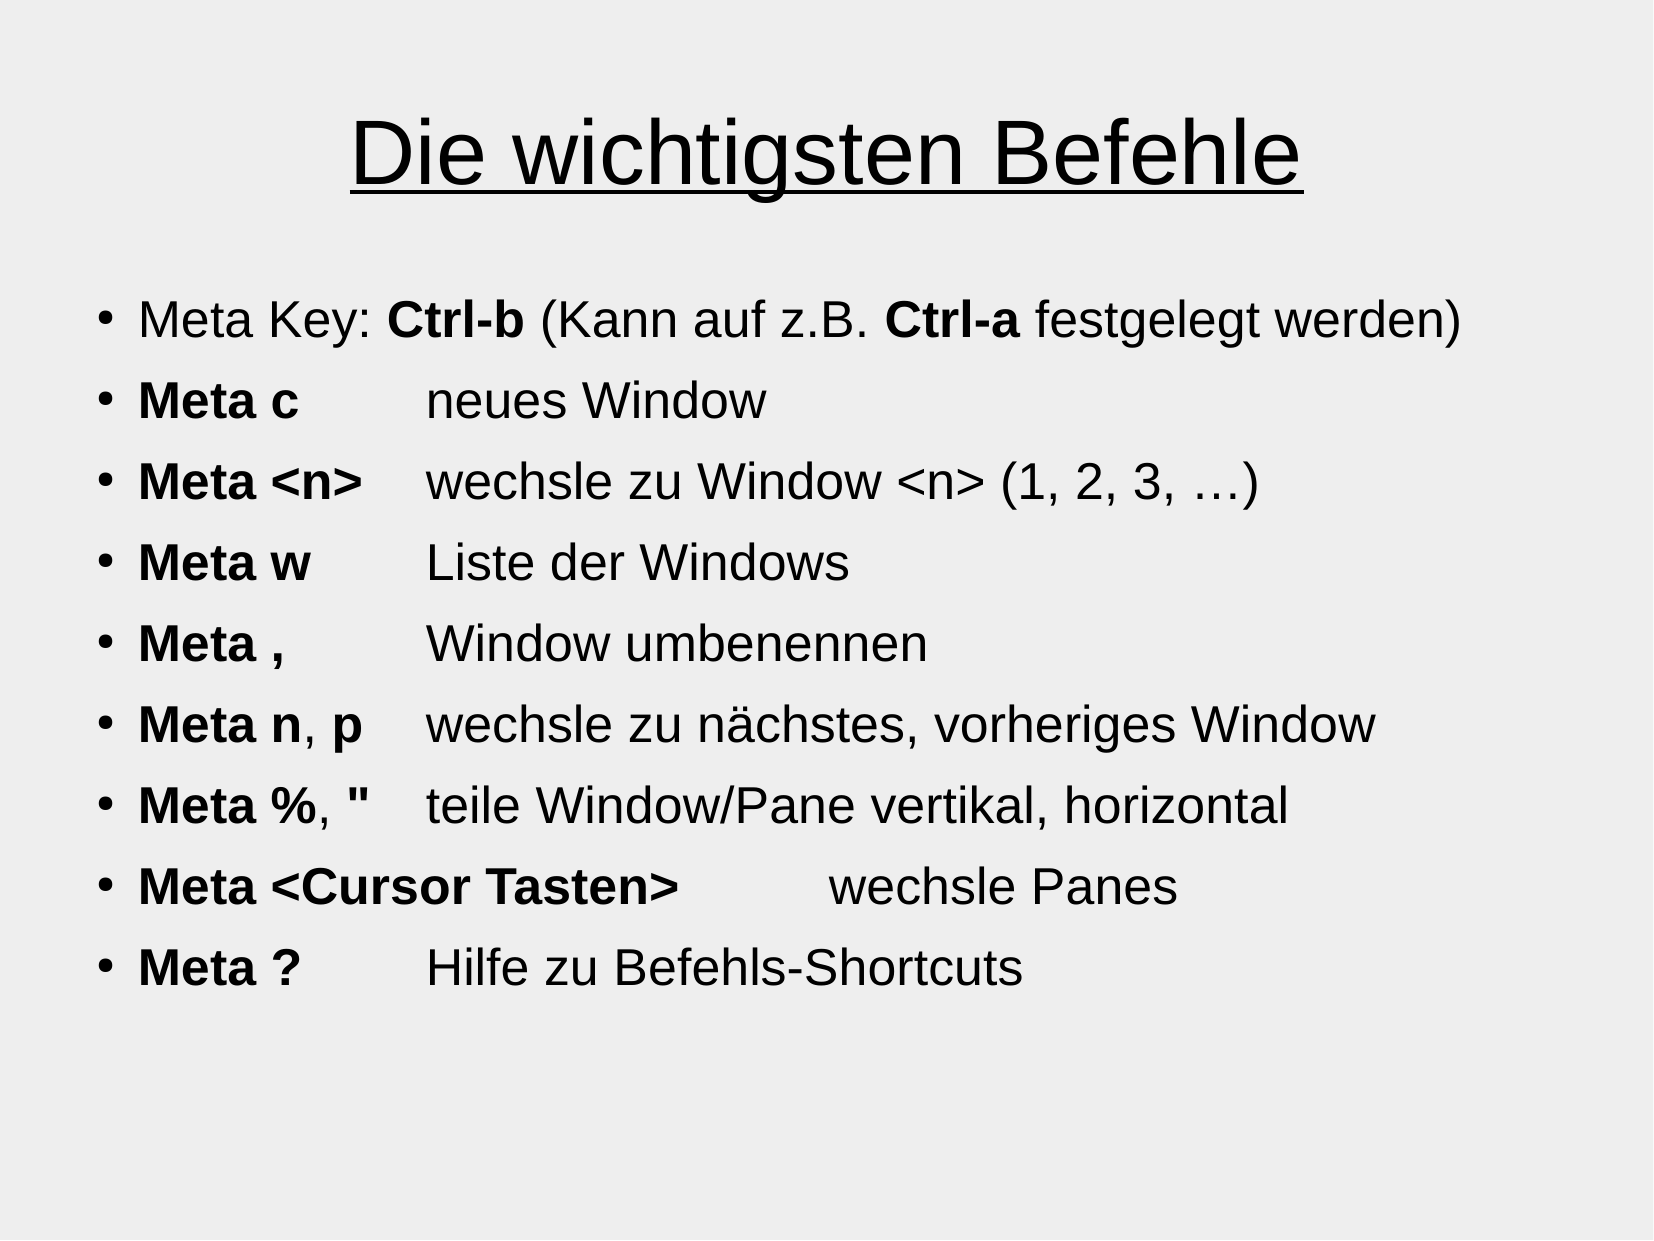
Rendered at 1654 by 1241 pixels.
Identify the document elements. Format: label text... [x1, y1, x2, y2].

list Meta Key: Ctrl-b (Kann auf z.B. Ctrl-a festgelegt werden) Meta c neues Window Meta <n> wechsle zu Window <n> (1, 2, 3, …) Meta w Liste der Windows Meta , Window umbenennen Meta n, p wechsle zu nächstes, vorheriges Window Meta %, " teile Window/Pane vertikal, horizontal Meta <Cursor Tasten> wechsle Panes Meta ? Hilfe zu Befehls-Shortcuts [82, 290, 1571, 1010]
title Die wichtigsten Befehle [82, 49, 1571, 257]
